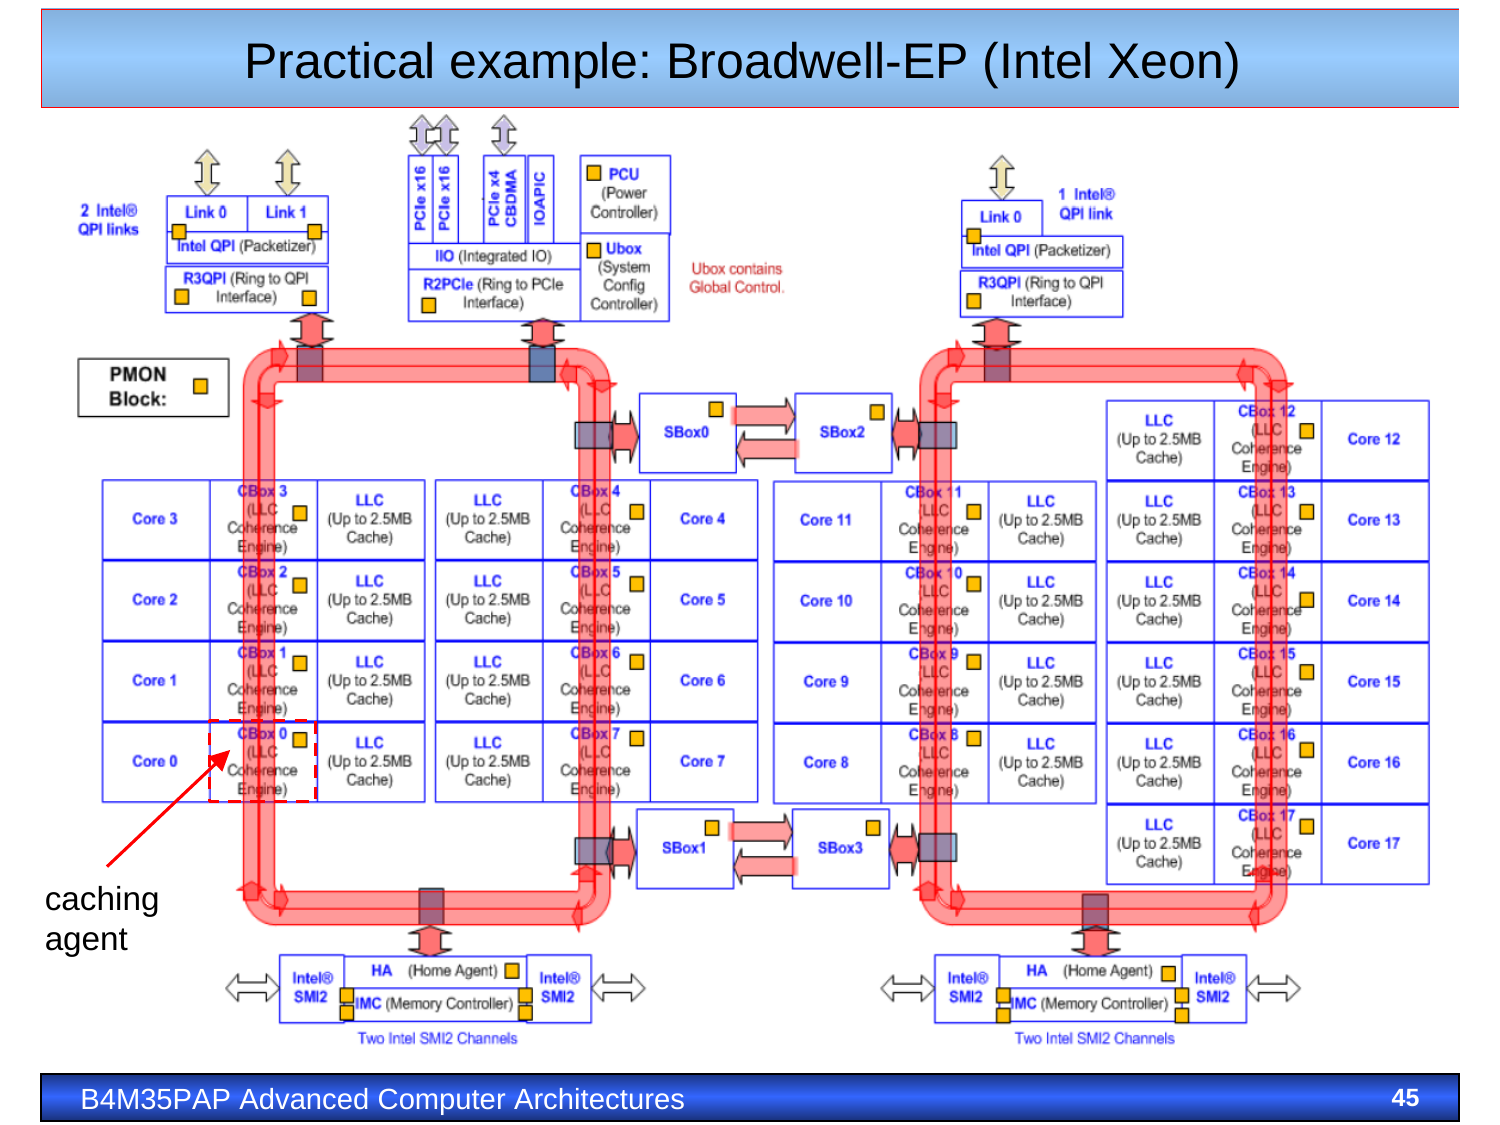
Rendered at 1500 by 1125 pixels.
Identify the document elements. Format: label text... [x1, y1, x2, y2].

title Practical example: Broadwell-EP (Intel Xeon) [41, 8, 1459, 108]
text_box caching agent [30, 869, 185, 965]
text_box [107, 749, 231, 867]
picture [69, 113, 1436, 1053]
